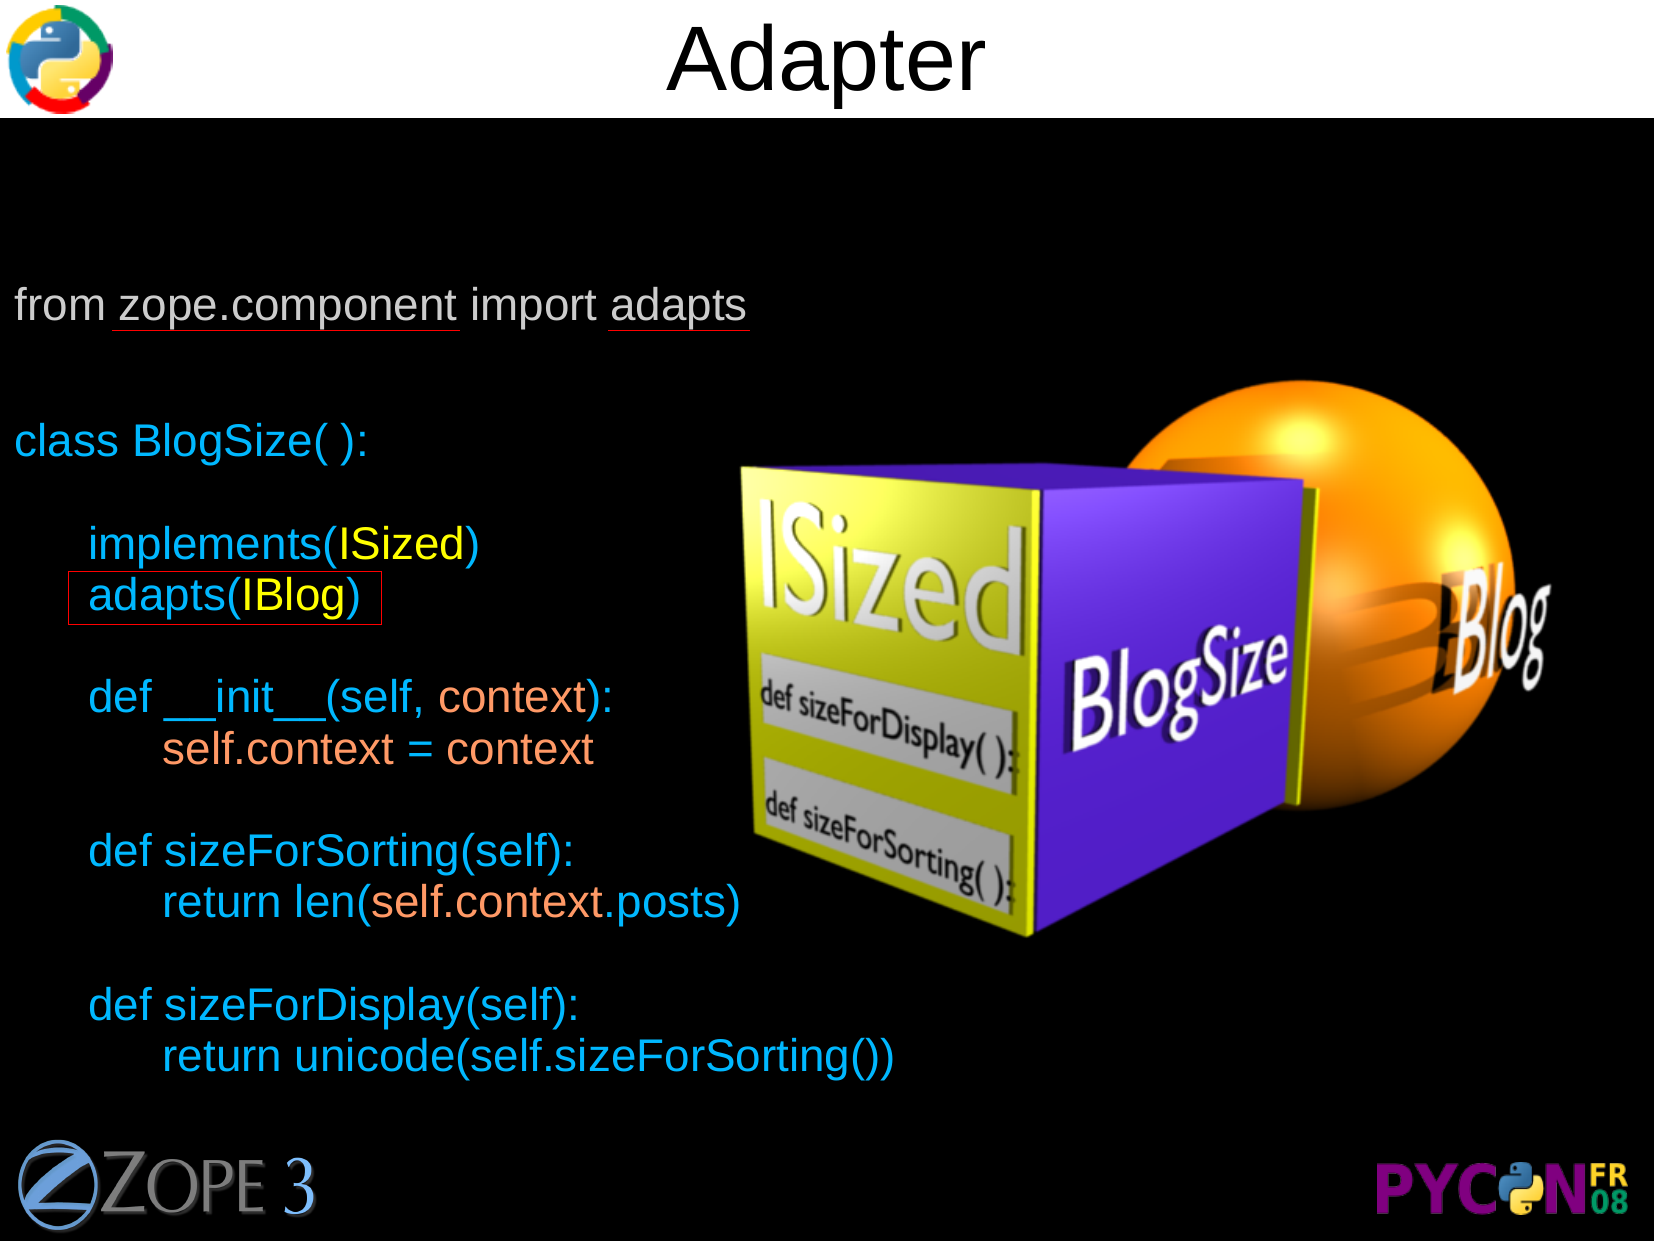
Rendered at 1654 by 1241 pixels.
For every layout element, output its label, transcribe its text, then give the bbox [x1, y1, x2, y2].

title Adapter [82, 0, 1571, 119]
picture [649, 265, 1650, 1016]
picture [1377, 1162, 1628, 1215]
text_box class BlogSize( ): implements(ISized) adapts(IBlog) def __init__(self, context): self.context = context def sizeForSorting(self): return len(self.context.posts) def sizeForDisplay(self): return unicode(self.sizeForSorting()) [0, 407, 1241, 1192]
text_box from zope.component import adapts [0, 271, 1418, 338]
picture [6, 5, 82, 114]
